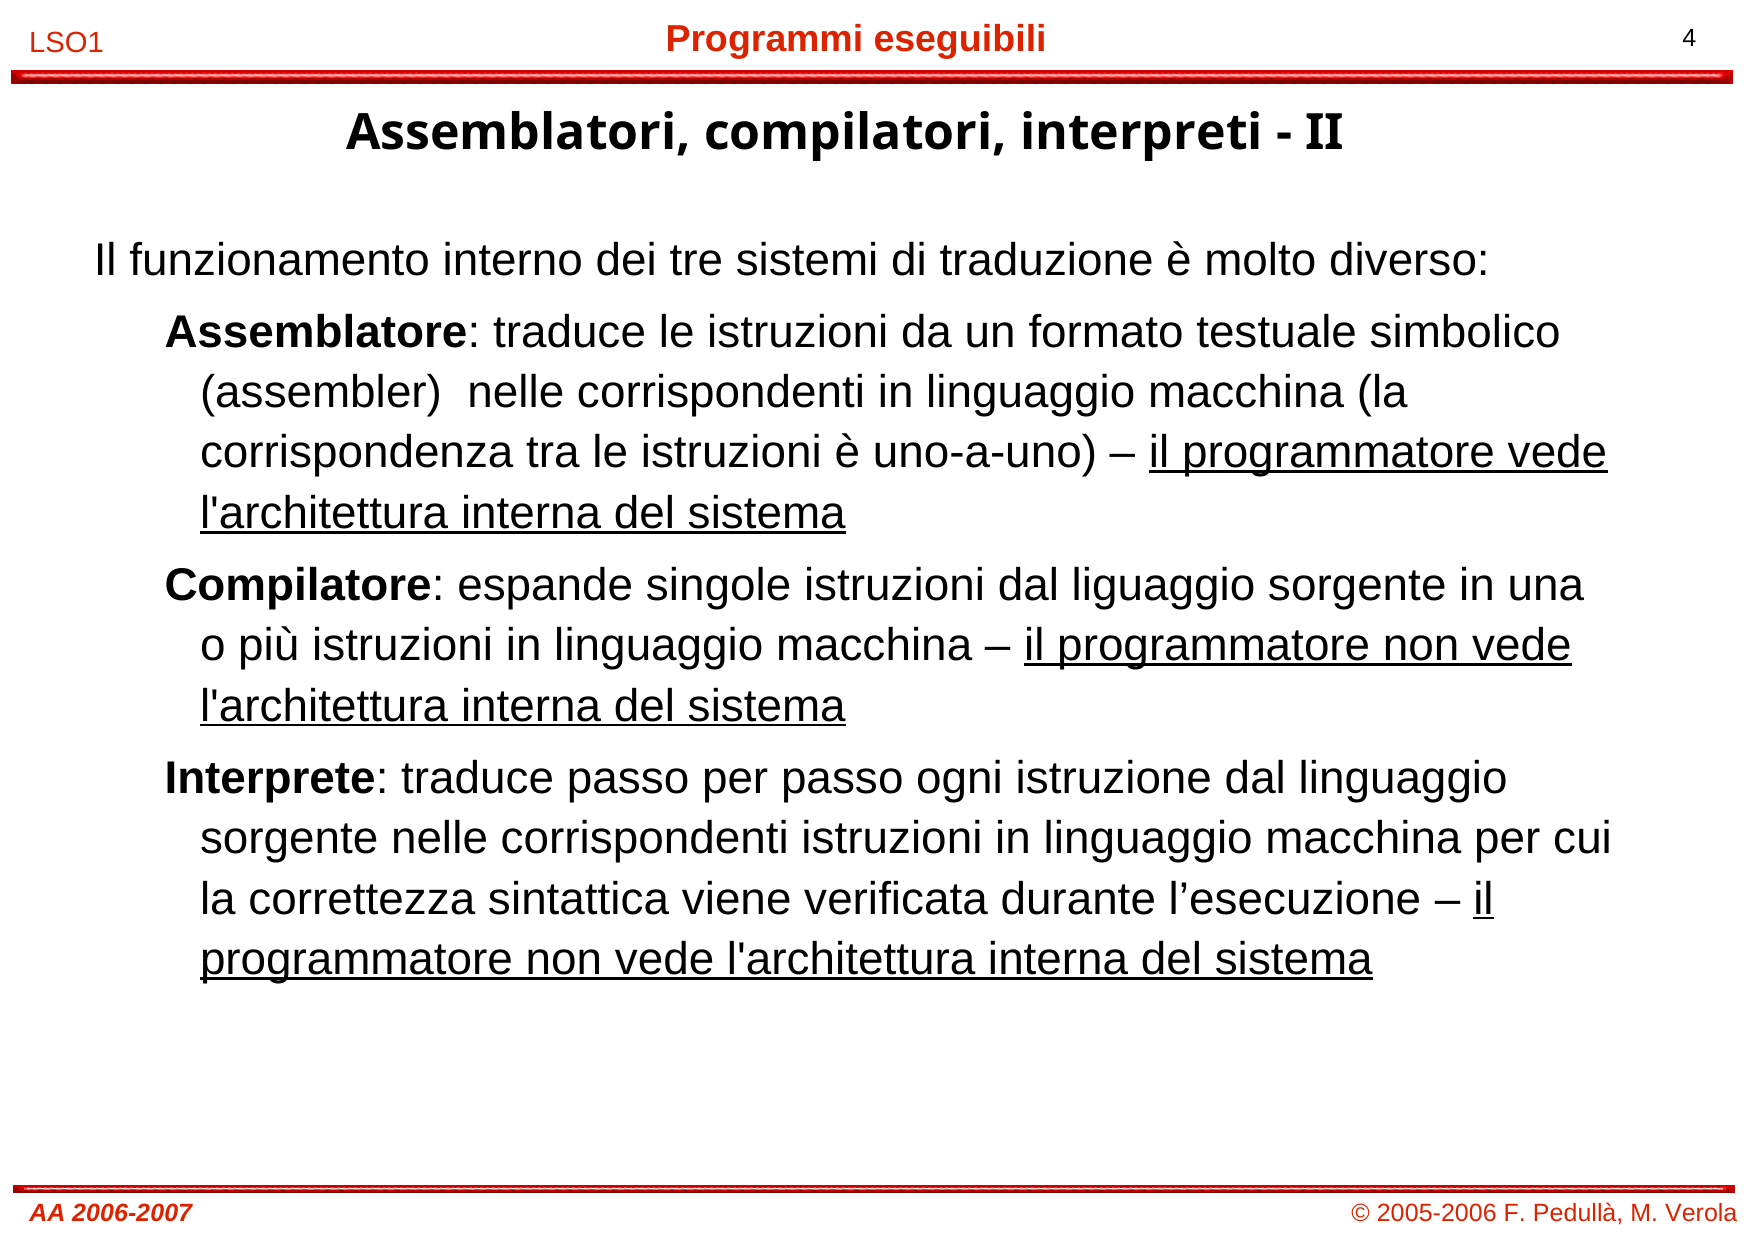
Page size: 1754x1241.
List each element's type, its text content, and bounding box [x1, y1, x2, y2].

title Assemblatori, compilatori, interpreti - II [346, 84, 1408, 180]
picture [13, 1185, 1735, 1193]
picture [11, 70, 1733, 84]
list Il funzionamento interno dei tre sistemi di traduzione è molto diverso: Assemblatore: traduce le istruzioni da un formato testuale simbolico (assembler) nelle corrispondenti in linguaggio macchina (la corrispondenza tra le istruzioni è uno-a-uno) – il programmatore vede l'architettura interna del sistema Compilatore: espande singole istruzioni dal liguaggio sorgente in una o più istruzioni in linguaggio macchina – il programmatore non vede l'architettura interna del sistema Interprete: traduce passo per passo ogni istruzione dal linguaggio sorgente nelle corrispondenti istruzioni in linguaggio macchina per cui la correttezza sintattica viene verificata durante l’esecuzione – il programmatore non vede l'architettura interna del sistema [93, 230, 1614, 1094]
